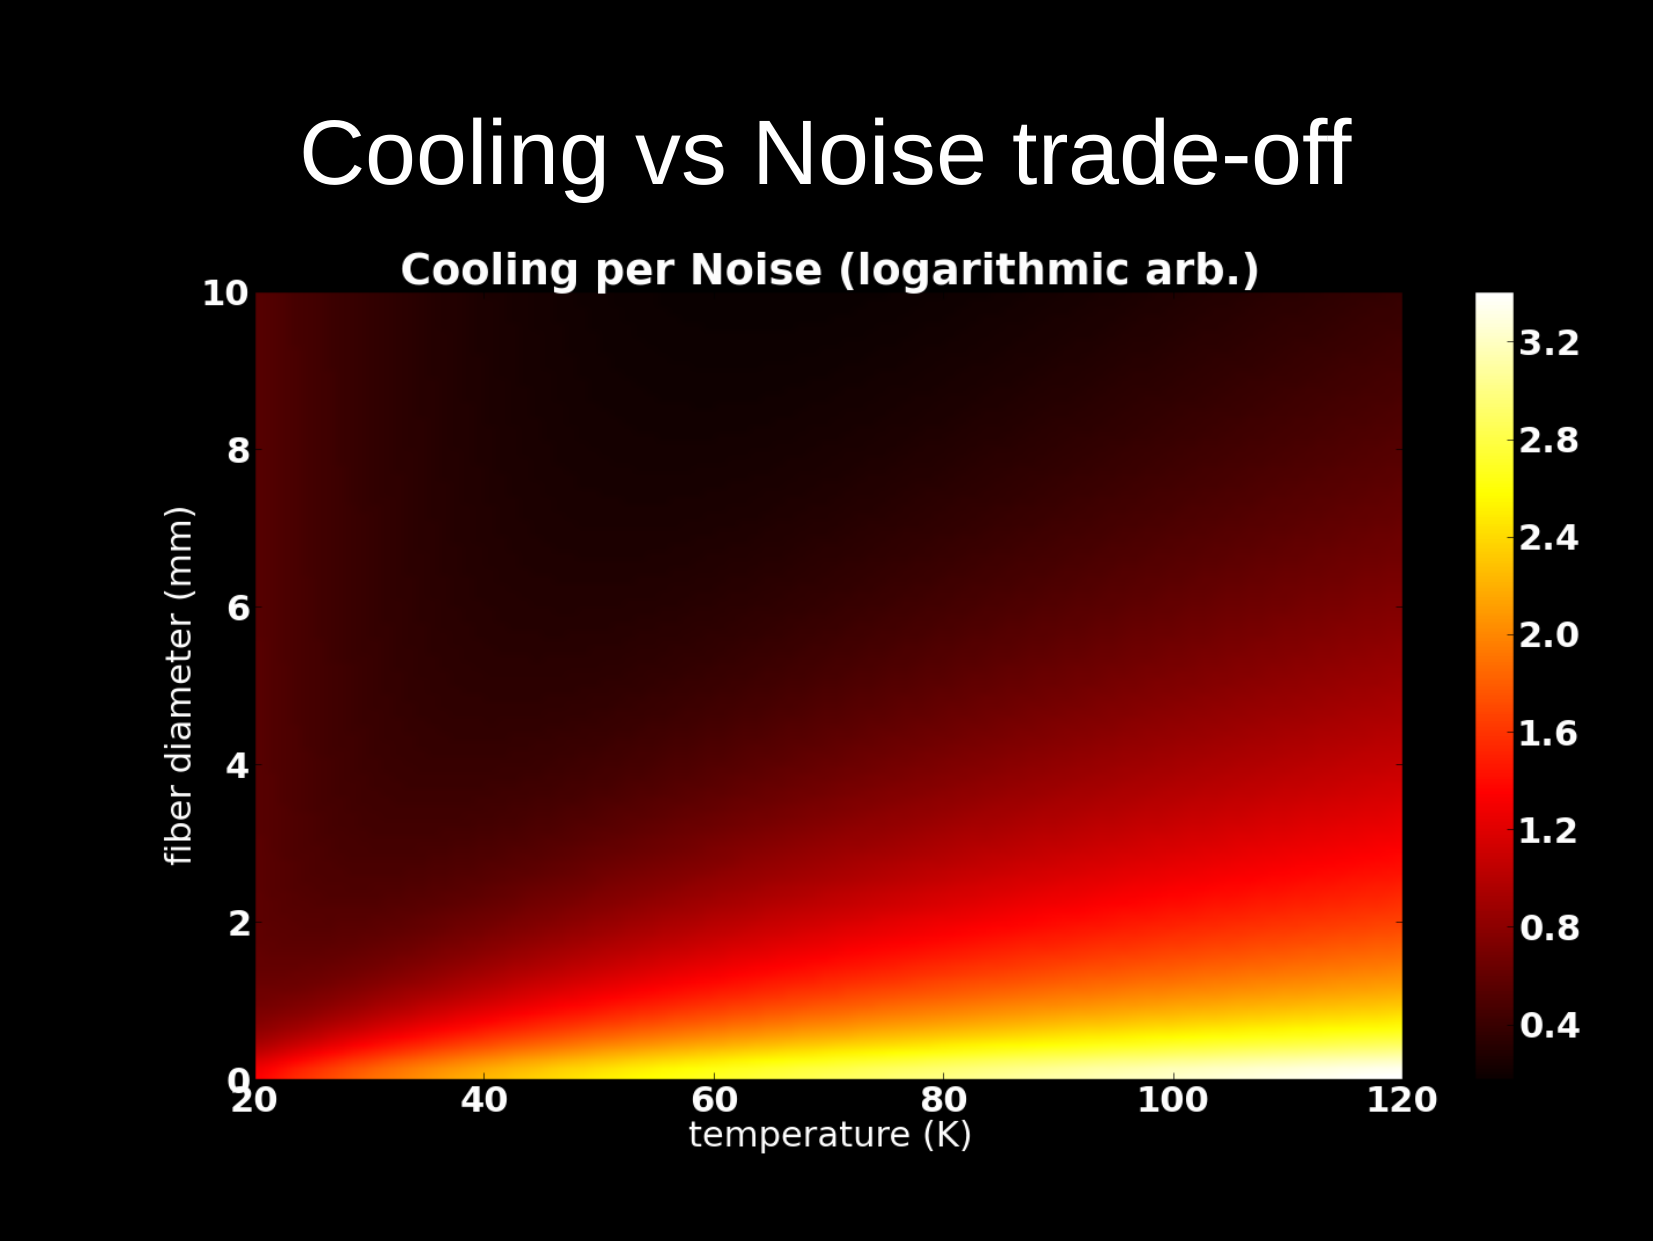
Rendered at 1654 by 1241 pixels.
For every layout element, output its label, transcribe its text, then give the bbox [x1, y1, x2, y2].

title Cooling vs Noise trade-off [82, 49, 1571, 257]
picture [24, 194, 1653, 1179]
